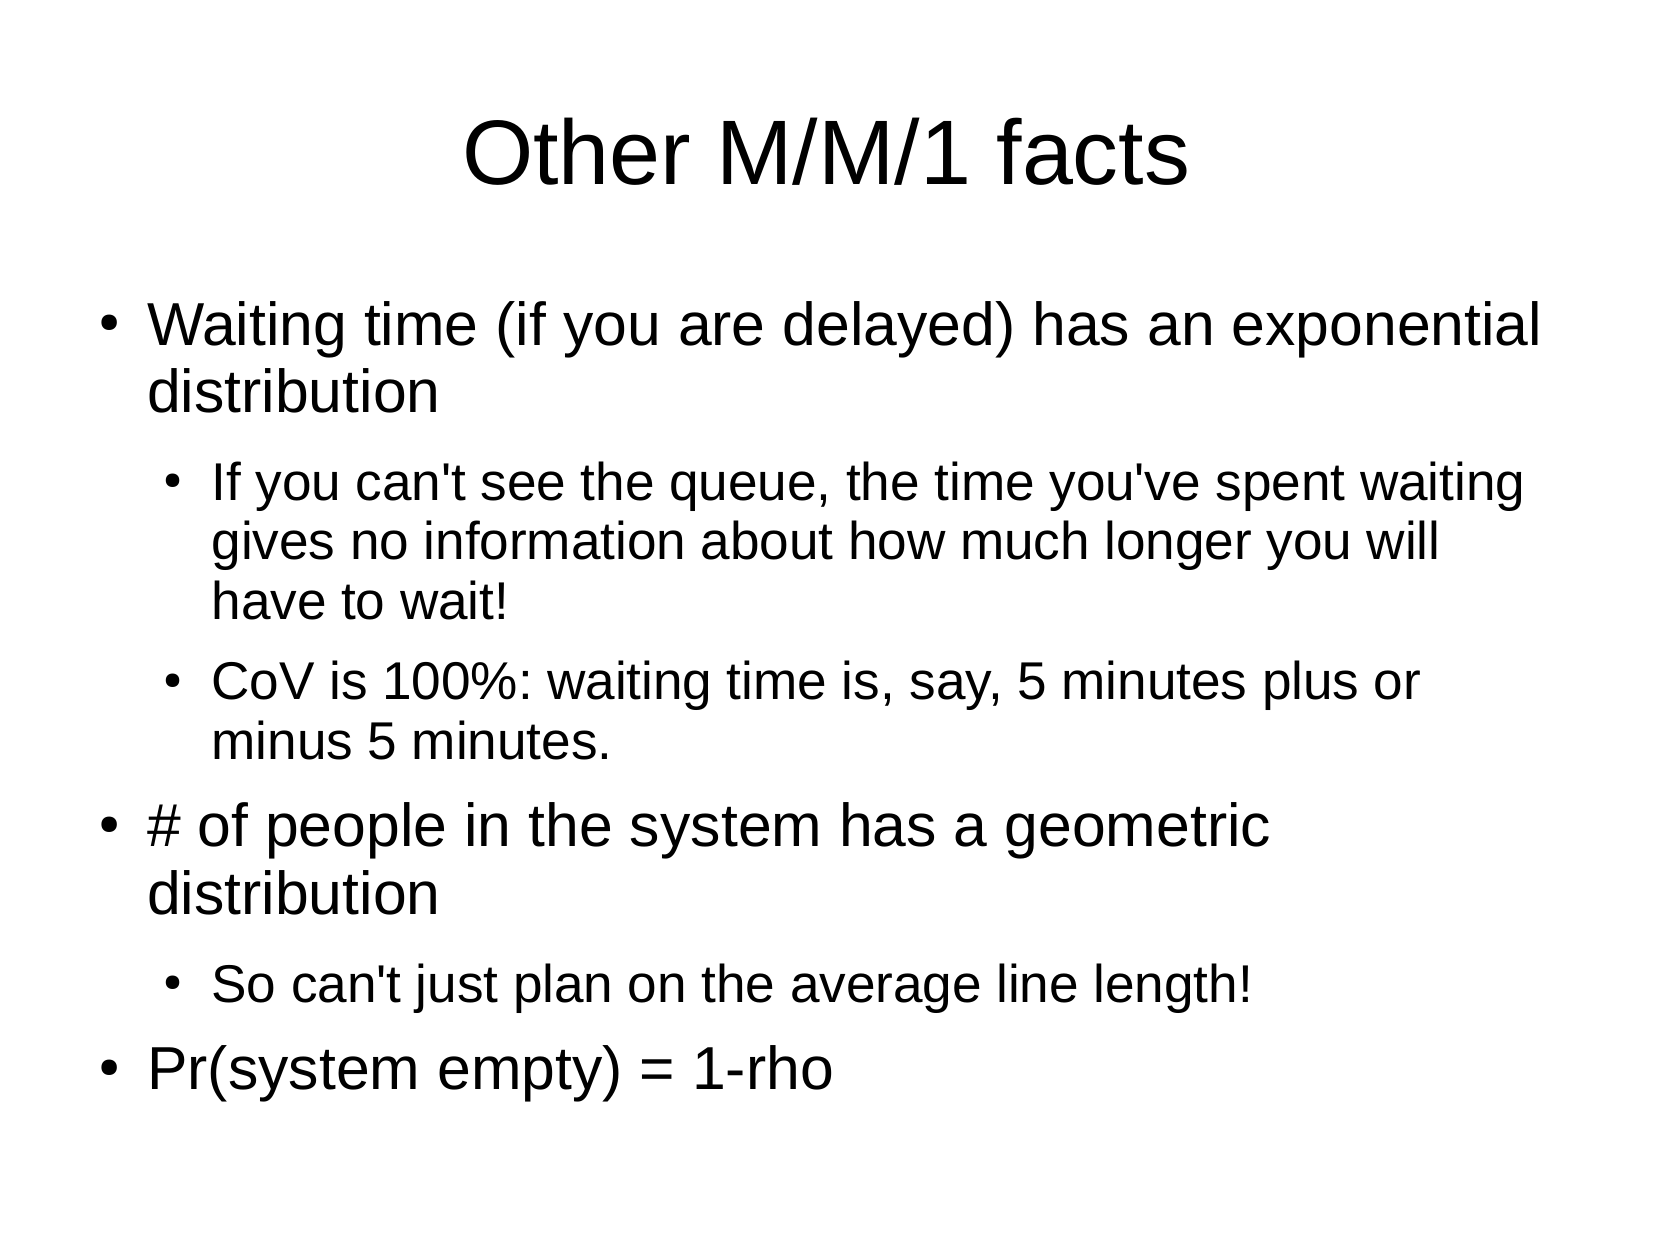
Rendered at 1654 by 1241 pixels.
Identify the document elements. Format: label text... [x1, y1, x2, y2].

title Other M/M/1 facts [82, 56, 1571, 250]
list Waiting time (if you are delayed) has an exponential distribution If you can't see the queue, the time you've spent waiting gives no information about how much longer you will have to wait! CoV is 100%: waiting time is, say, 5 minutes plus or minus 5 minutes. # of people in the system has a geometric distribution So can't just plan on the average line length! Pr(system empty) = 1-rho [82, 290, 1571, 1109]
